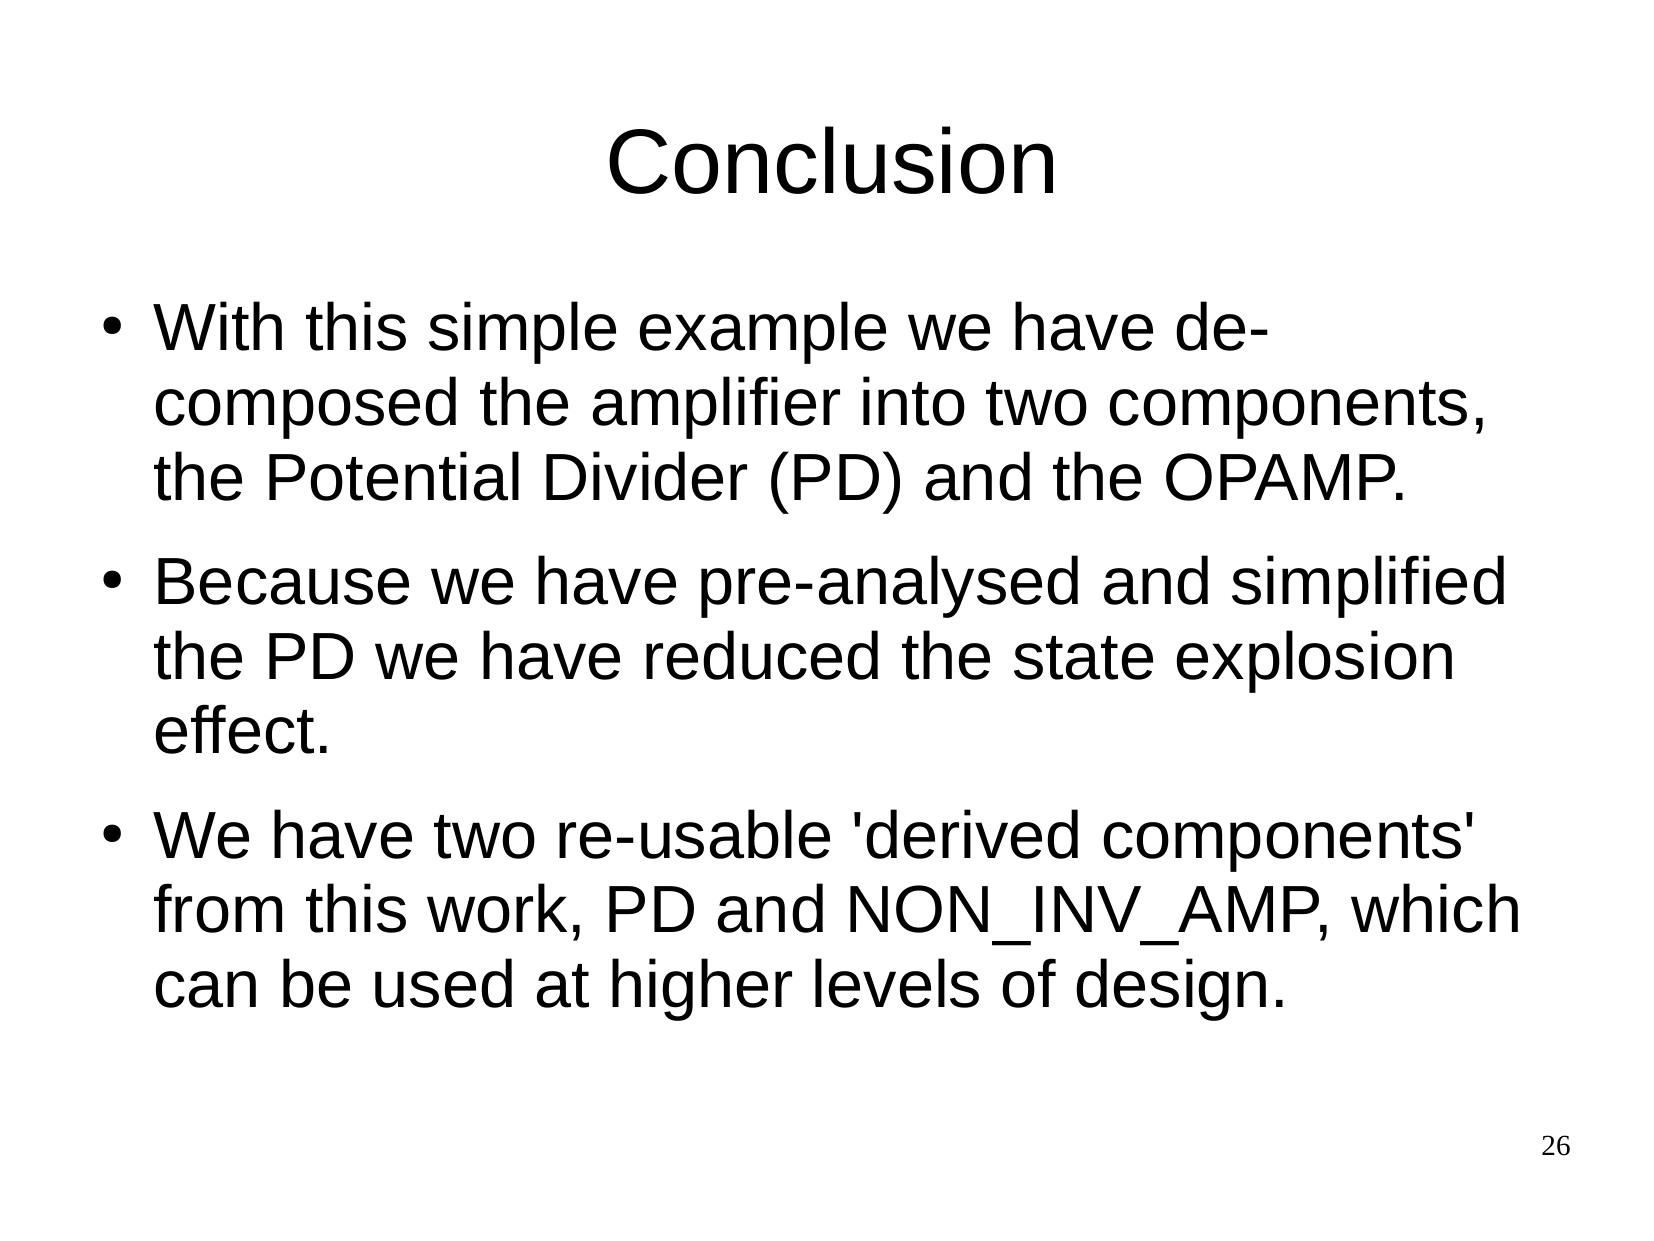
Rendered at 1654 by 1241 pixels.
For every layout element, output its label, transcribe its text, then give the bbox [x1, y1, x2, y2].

list With this simple example we have de-composed the amplifier into two components, the Potential Divider (PD) and the OPAMP. Because we have pre-analysed and simplified the PD we have reduced the state explosion effect. We have two re-usable 'derived components' from this work, PD and NON_INV_AMP, which can be used at higher levels of design. [82, 290, 1571, 1109]
title Conclusion [88, 58, 1577, 266]
